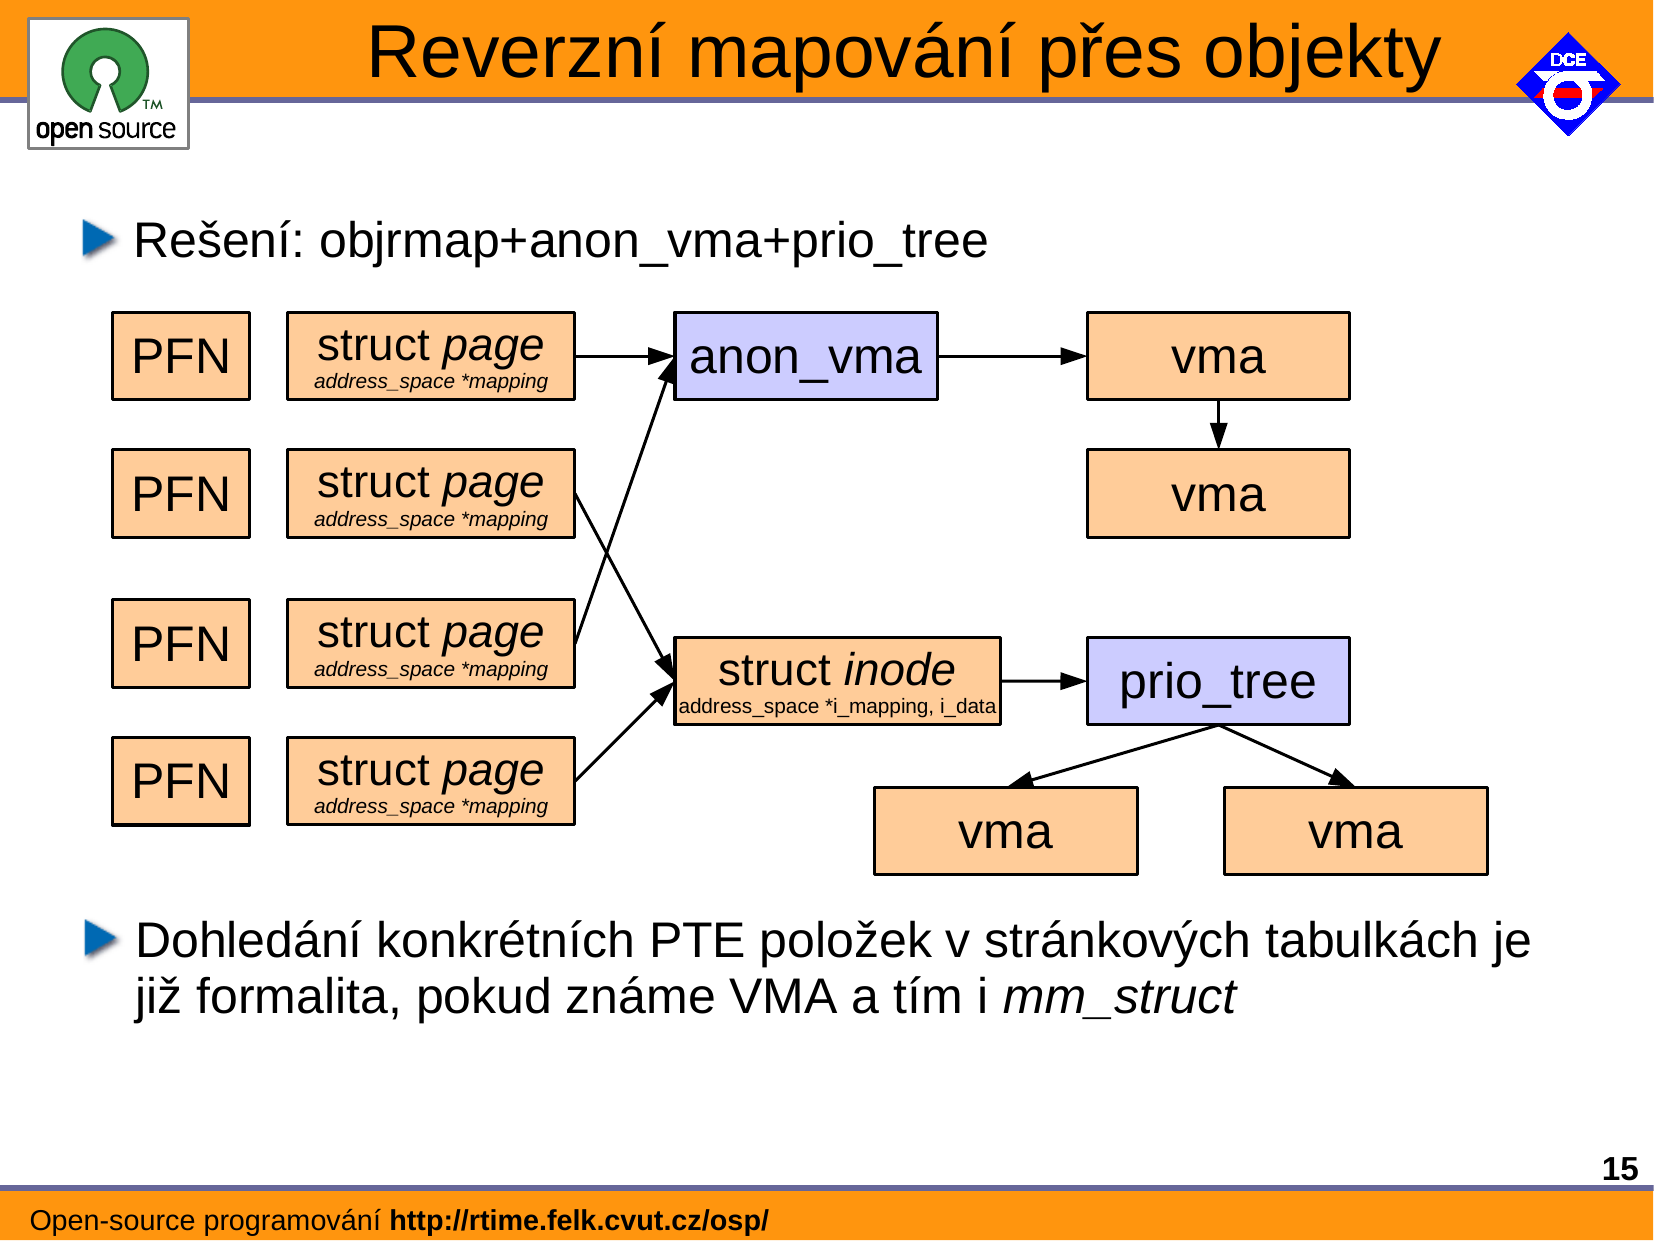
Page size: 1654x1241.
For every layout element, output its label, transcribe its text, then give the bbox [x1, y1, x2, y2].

text_box struct page address_space *mapping [287, 599, 575, 688]
text_box anon_vma [675, 312, 938, 400]
text_box vma [1087, 312, 1350, 400]
text_box PFN [112, 737, 250, 826]
text_box vma [1224, 787, 1488, 875]
text_box struct page address_space *mapping [287, 312, 575, 400]
text_box PFN [112, 312, 250, 400]
text_box struct page address_space *mapping [287, 737, 575, 825]
text_box prio_tree [1087, 637, 1350, 725]
text_box struct inode address_space *i_mapping, i_data [675, 637, 1001, 725]
text_box vma [874, 787, 1138, 875]
title Reverzní mapování přes objekty [178, 4, 1631, 98]
list Dohledání konkrétních PTE položek v stránkových tabulkách je již formalita, pokud známe VMA a tím i mm_struct [64, 912, 1588, 1038]
text_box PFN [112, 449, 250, 538]
text_box vma [1087, 449, 1350, 538]
text_box struct page address_space *mapping [287, 449, 575, 538]
list Rešení: objrmap+anon_vma+prio_tree [62, 212, 1586, 299]
text_box PFN [112, 599, 250, 688]
